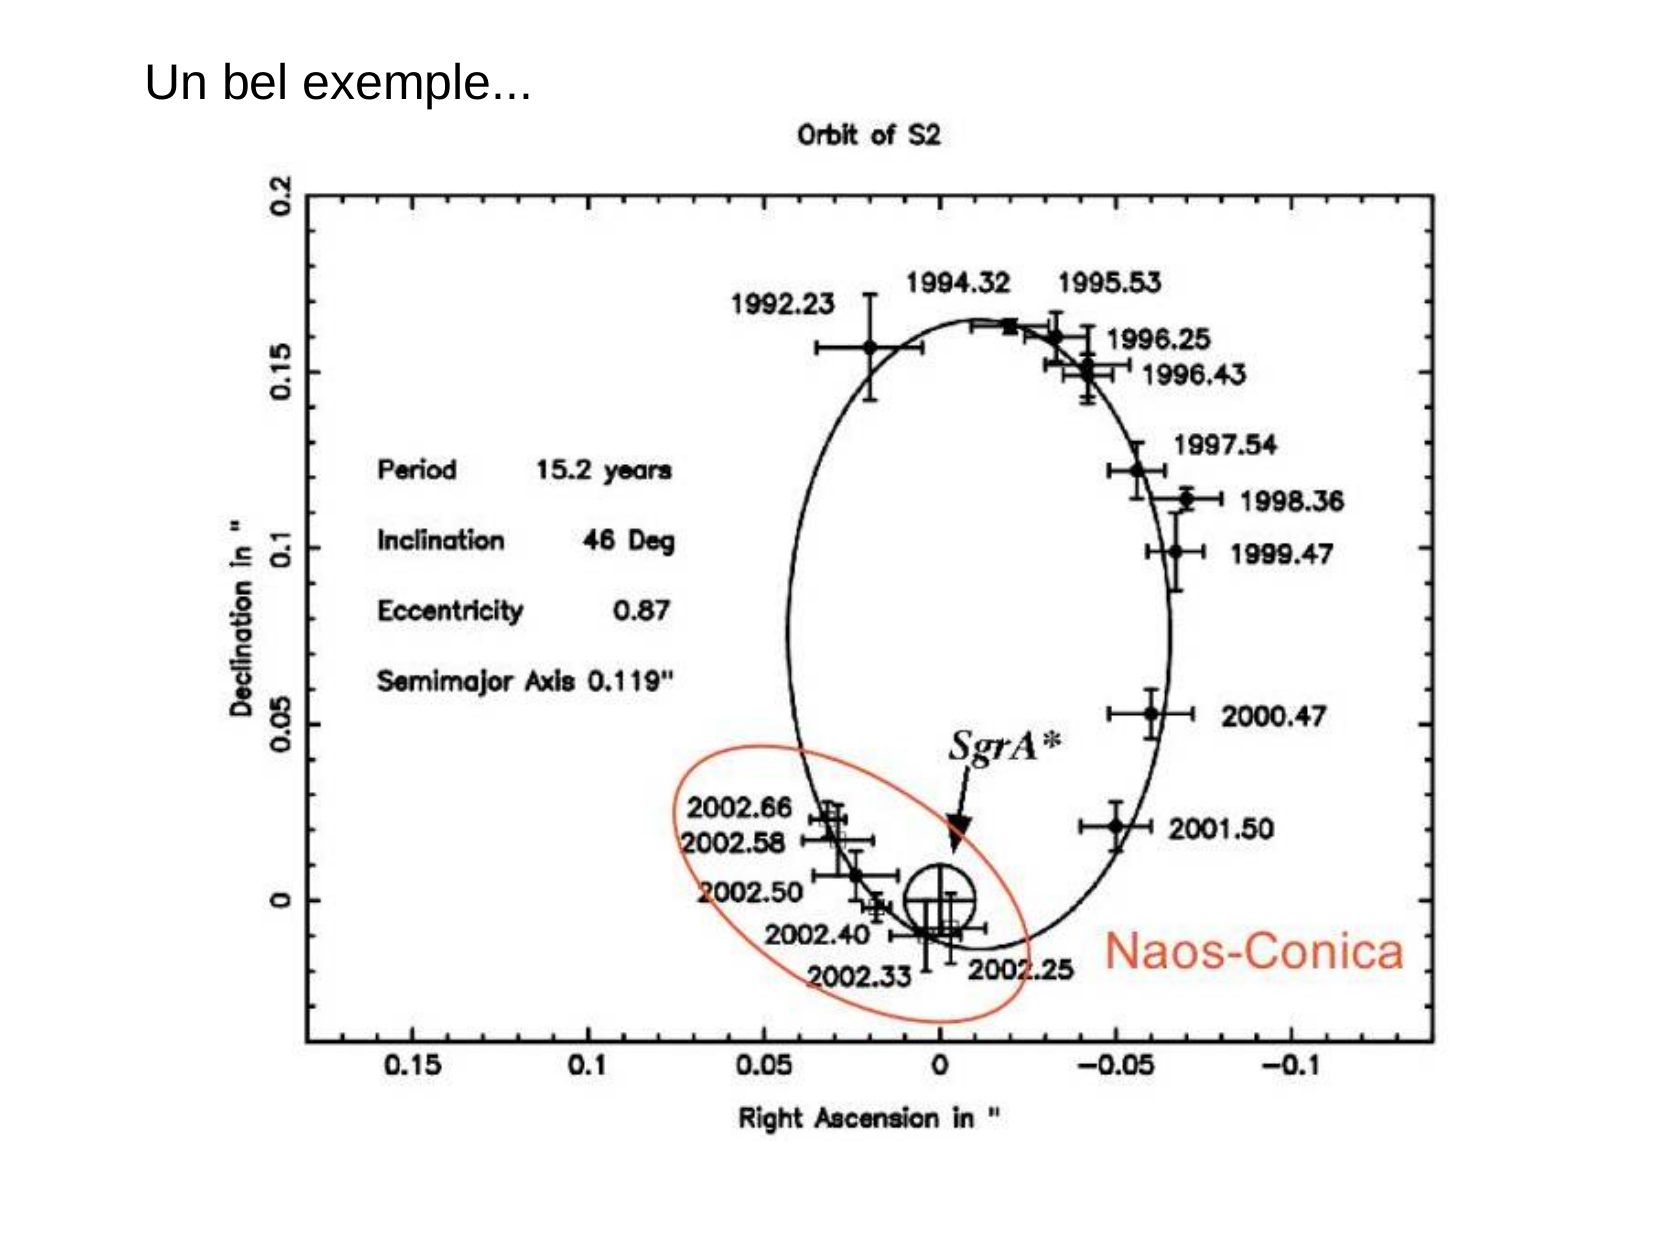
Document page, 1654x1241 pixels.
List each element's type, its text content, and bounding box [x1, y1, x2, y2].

picture [204, 104, 1458, 1141]
text_box Un bel exemple... [129, 47, 549, 118]
